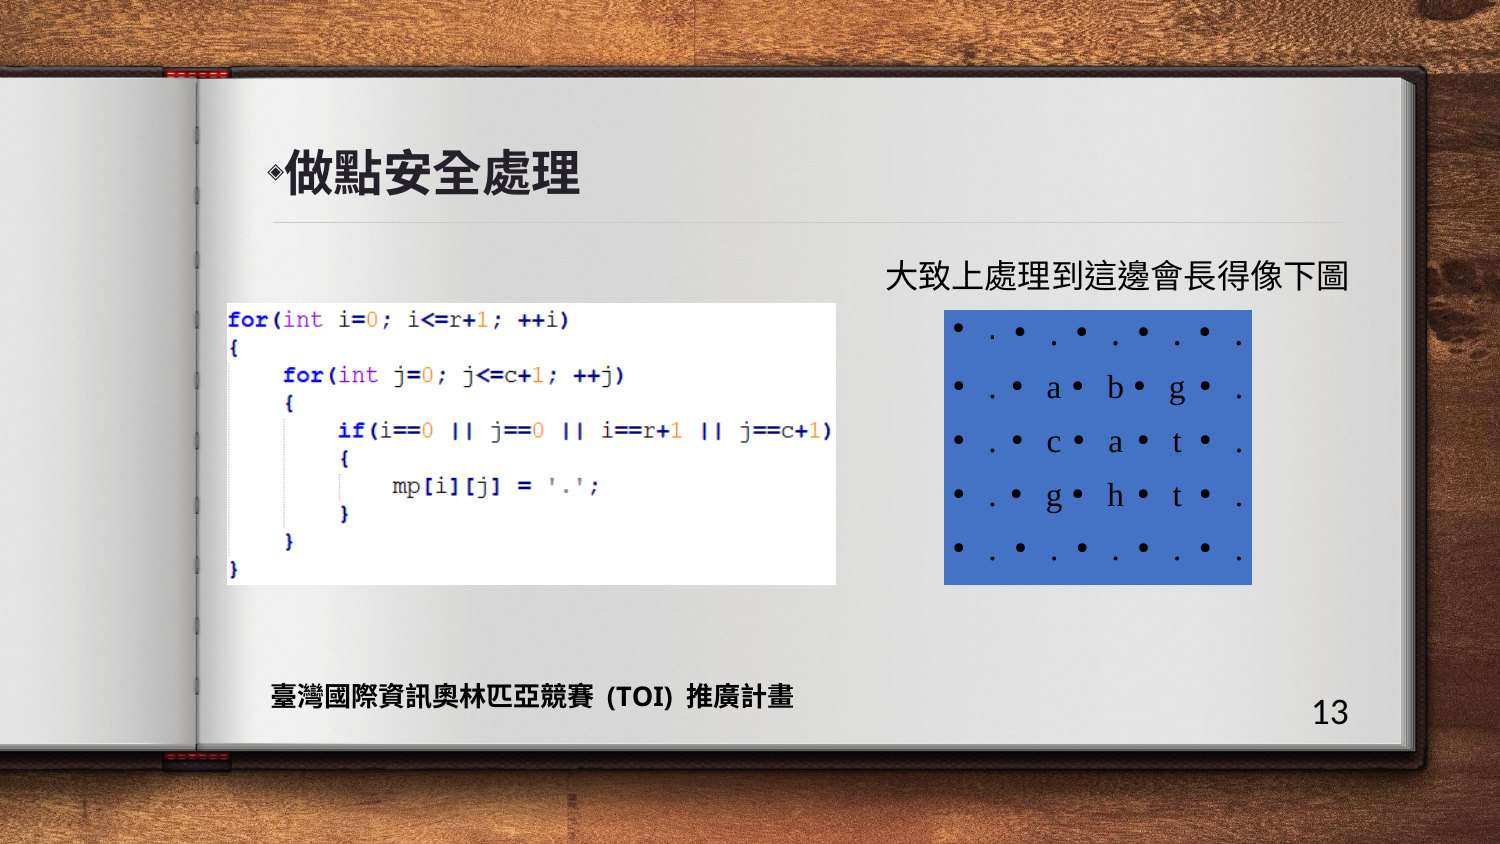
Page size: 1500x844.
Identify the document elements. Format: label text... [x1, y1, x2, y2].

table_cell . [944, 531, 1006, 585]
table_header . [944, 310, 1006, 369]
table_cell . [944, 477, 1006, 531]
table_cell b [1067, 369, 1129, 423]
text_box 大致上處理到這邊會長得像下圖 [870, 247, 1386, 304]
table_cell g [1129, 369, 1190, 423]
table_cell t [1129, 423, 1190, 477]
table_cell . [1190, 531, 1252, 585]
table_header . [1006, 310, 1067, 369]
table_cell t [1129, 477, 1190, 531]
table_header . [1190, 310, 1252, 369]
table_cell c [1006, 423, 1067, 477]
table_cell a [1067, 423, 1129, 477]
table_cell . [1067, 531, 1129, 585]
table_cell . [944, 369, 1006, 423]
table_cell h [1067, 477, 1129, 531]
table_cell . [944, 423, 1006, 477]
table_cell a [1006, 369, 1067, 423]
table_cell . [1190, 369, 1252, 423]
table_cell . [1129, 531, 1190, 585]
table_header . [1067, 310, 1129, 369]
table_cell . [1006, 531, 1067, 585]
table_cell g [1006, 477, 1067, 531]
table_header . [1129, 310, 1190, 369]
text_box 12 [1295, 672, 1386, 737]
list 做點安全處理 [252, 126, 1194, 216]
table_cell . [1190, 423, 1252, 477]
picture [227, 303, 836, 585]
table_cell . [1190, 477, 1252, 531]
